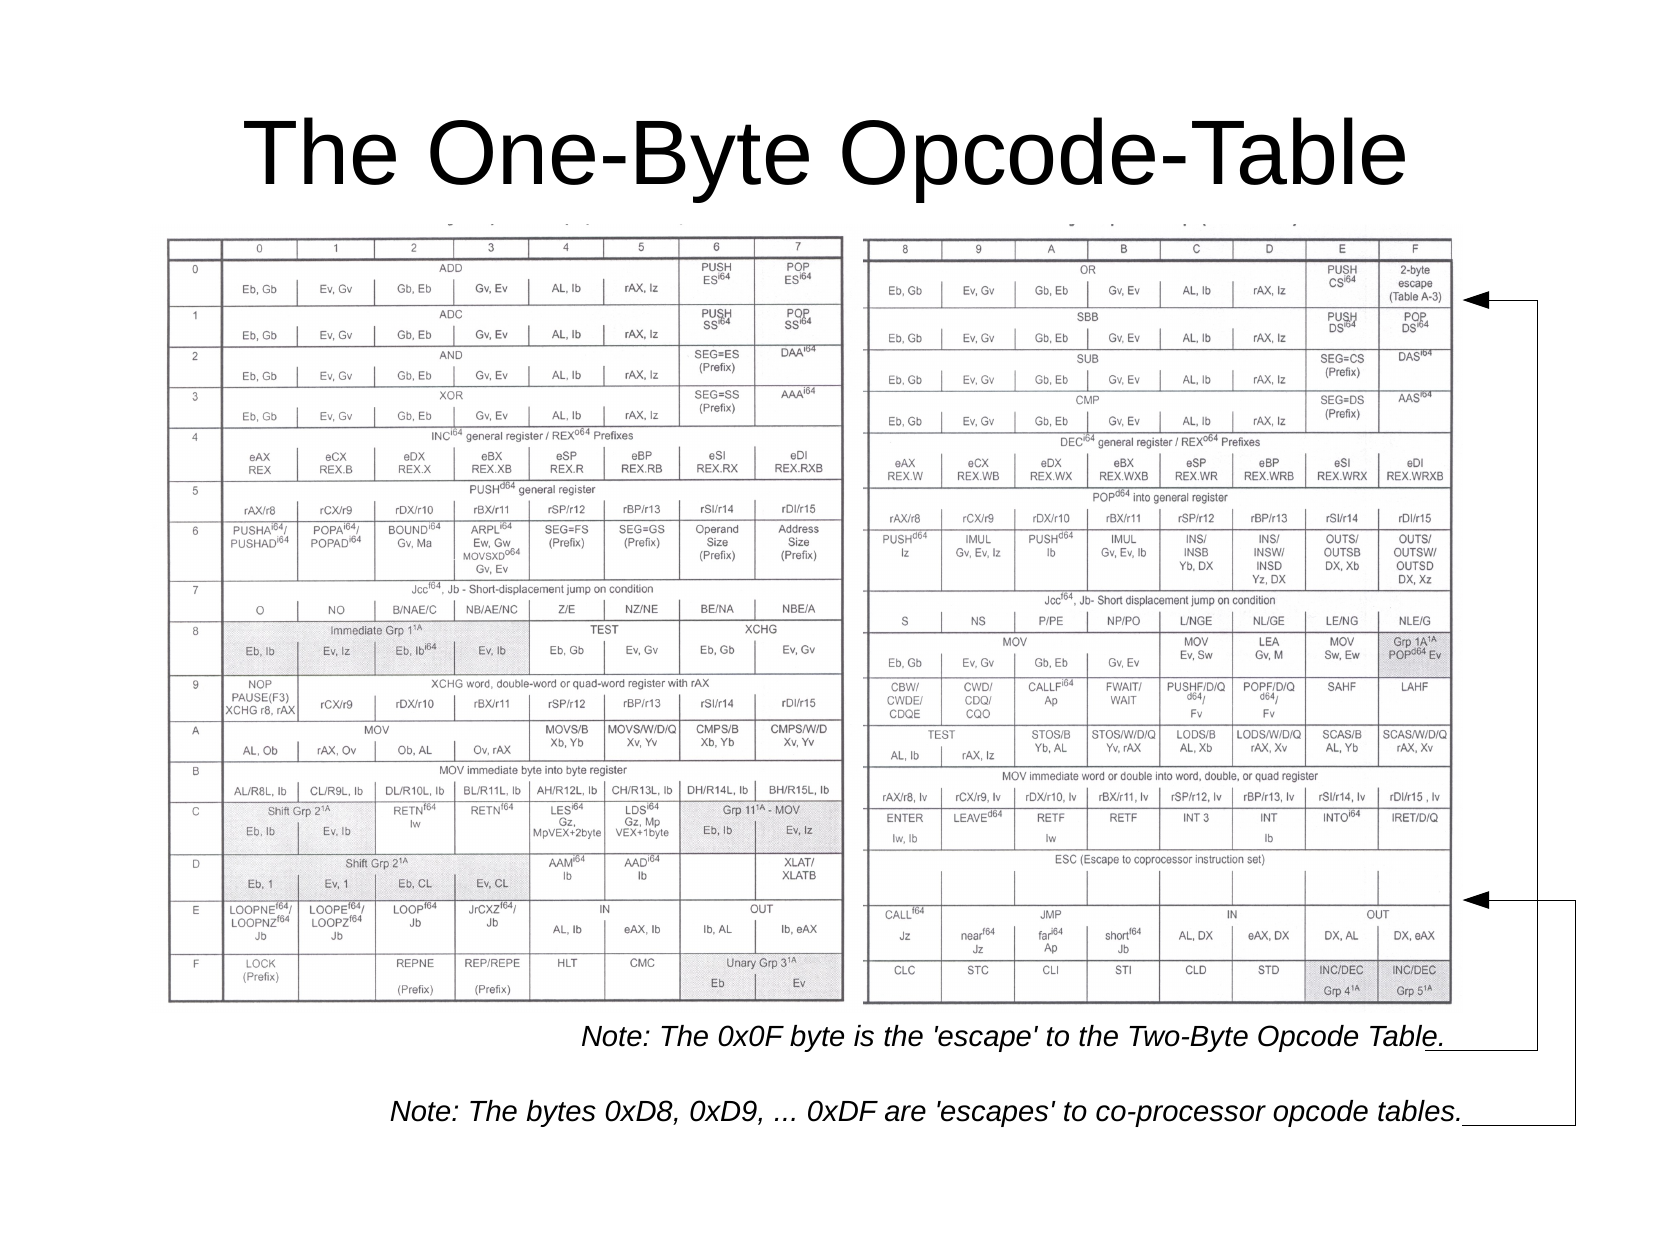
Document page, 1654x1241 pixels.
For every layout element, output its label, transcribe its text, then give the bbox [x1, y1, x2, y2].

text_box Note: The bytes 0xD8, 0xD9, ... 0xDF are 'escapes' to co-processor opcode tables. [375, 1087, 1482, 1136]
title The One-Byte Opcode-Table [82, 49, 1571, 257]
text_box Note: The 0x0F byte is the 'escape' to the Two-Byte Opcode Table. [566, 1012, 1463, 1061]
picture [150, 224, 1463, 1013]
